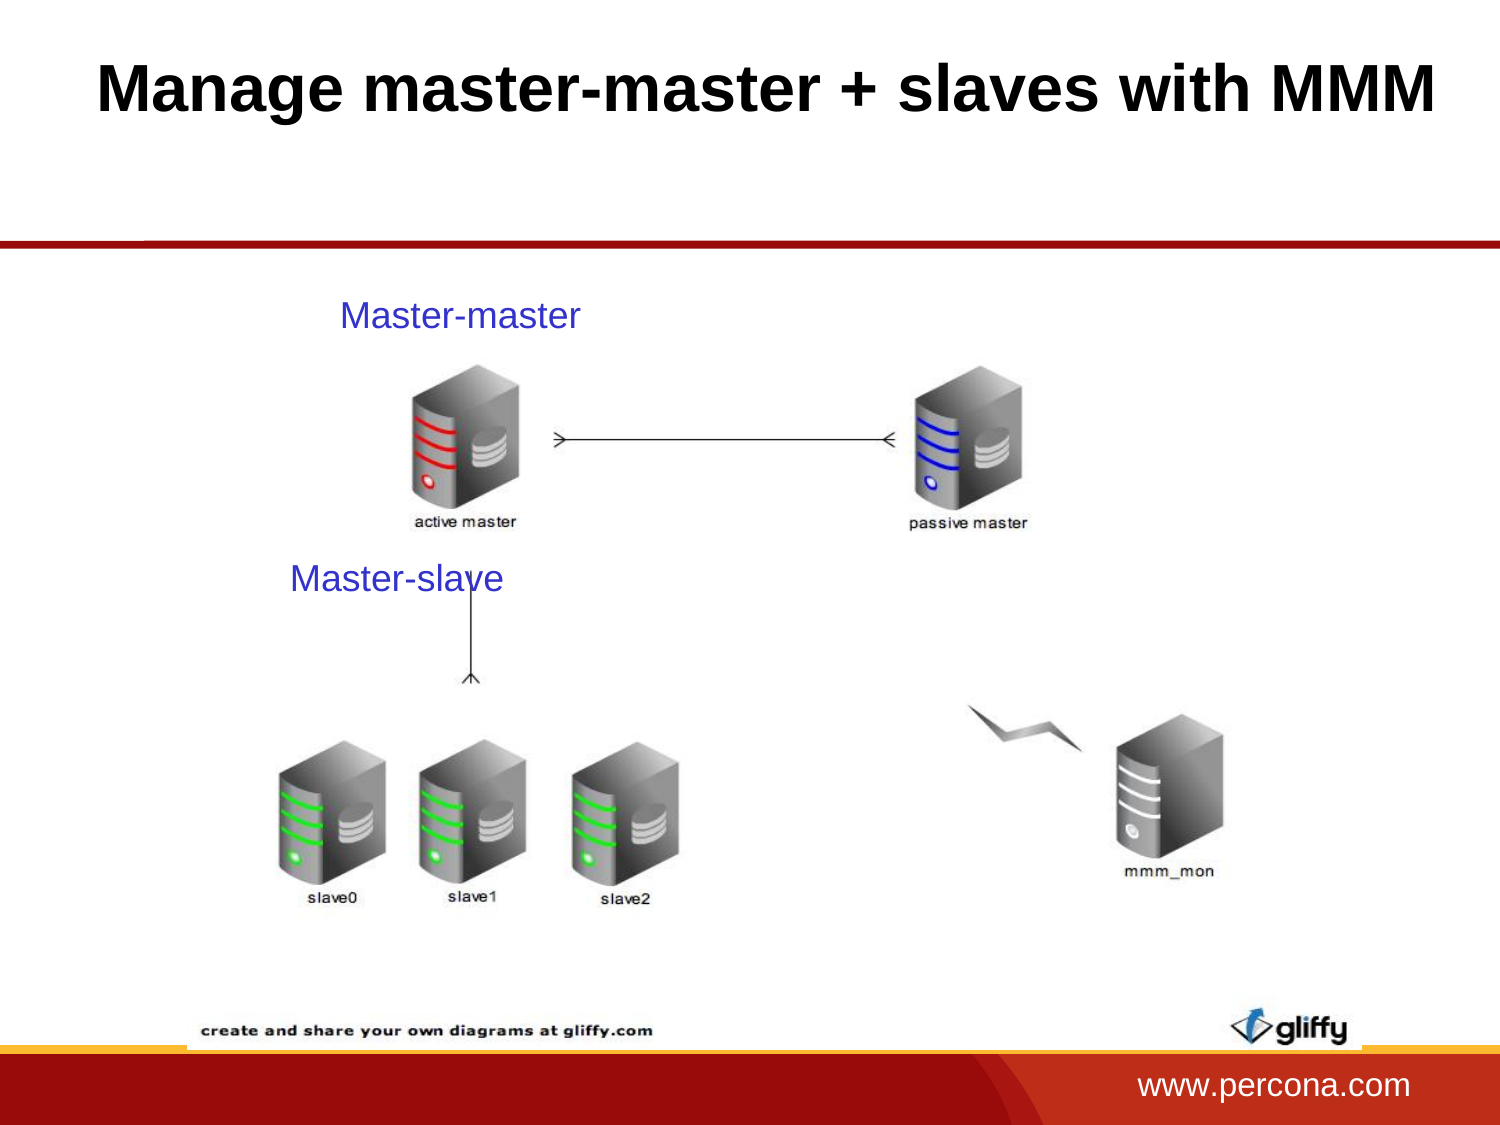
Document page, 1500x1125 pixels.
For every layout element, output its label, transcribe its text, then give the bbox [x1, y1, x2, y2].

text_box [187, 262, 1362, 1051]
text_box Master-slave [274, 549, 526, 608]
title Manage master-master + slaves with MMM [41, 6, 1471, 243]
text_box Master-master [324, 287, 701, 345]
